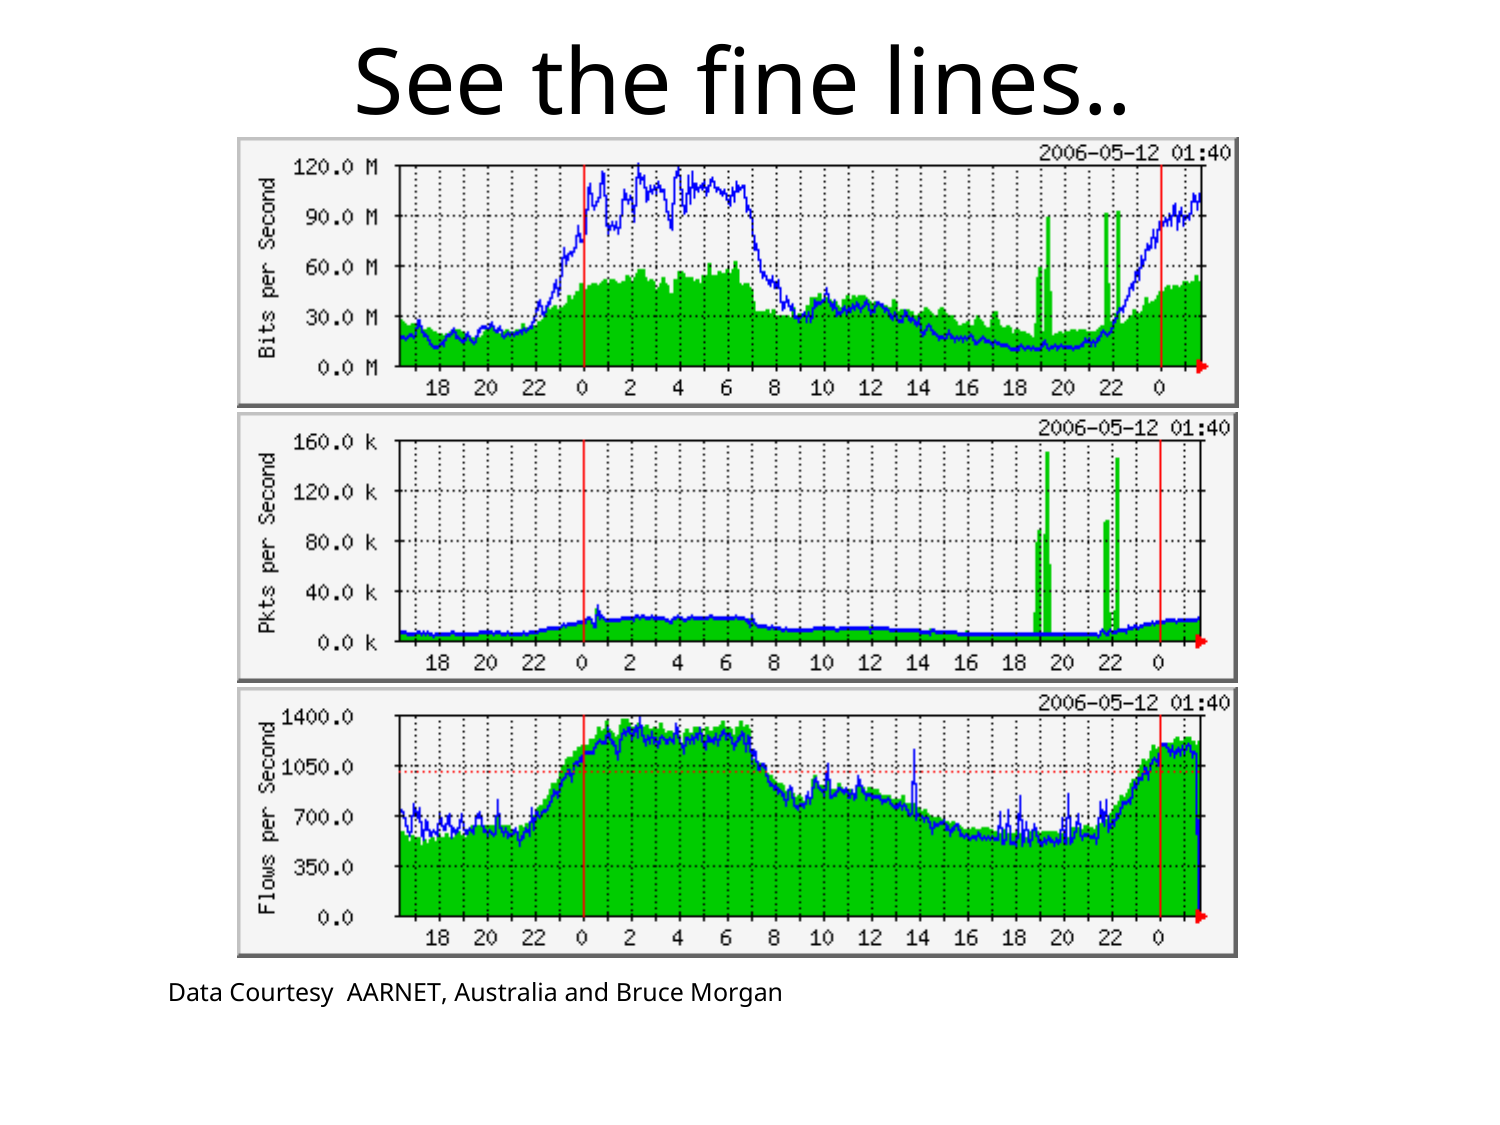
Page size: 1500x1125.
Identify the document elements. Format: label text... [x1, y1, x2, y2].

picture [237, 687, 1238, 958]
title See the fine lines.. [112, 0, 1388, 158]
text_box Data Courtesy AARNET, Australia and Bruce Morgan [162, 974, 1175, 1023]
picture [237, 137, 1239, 408]
picture [237, 412, 1238, 683]
